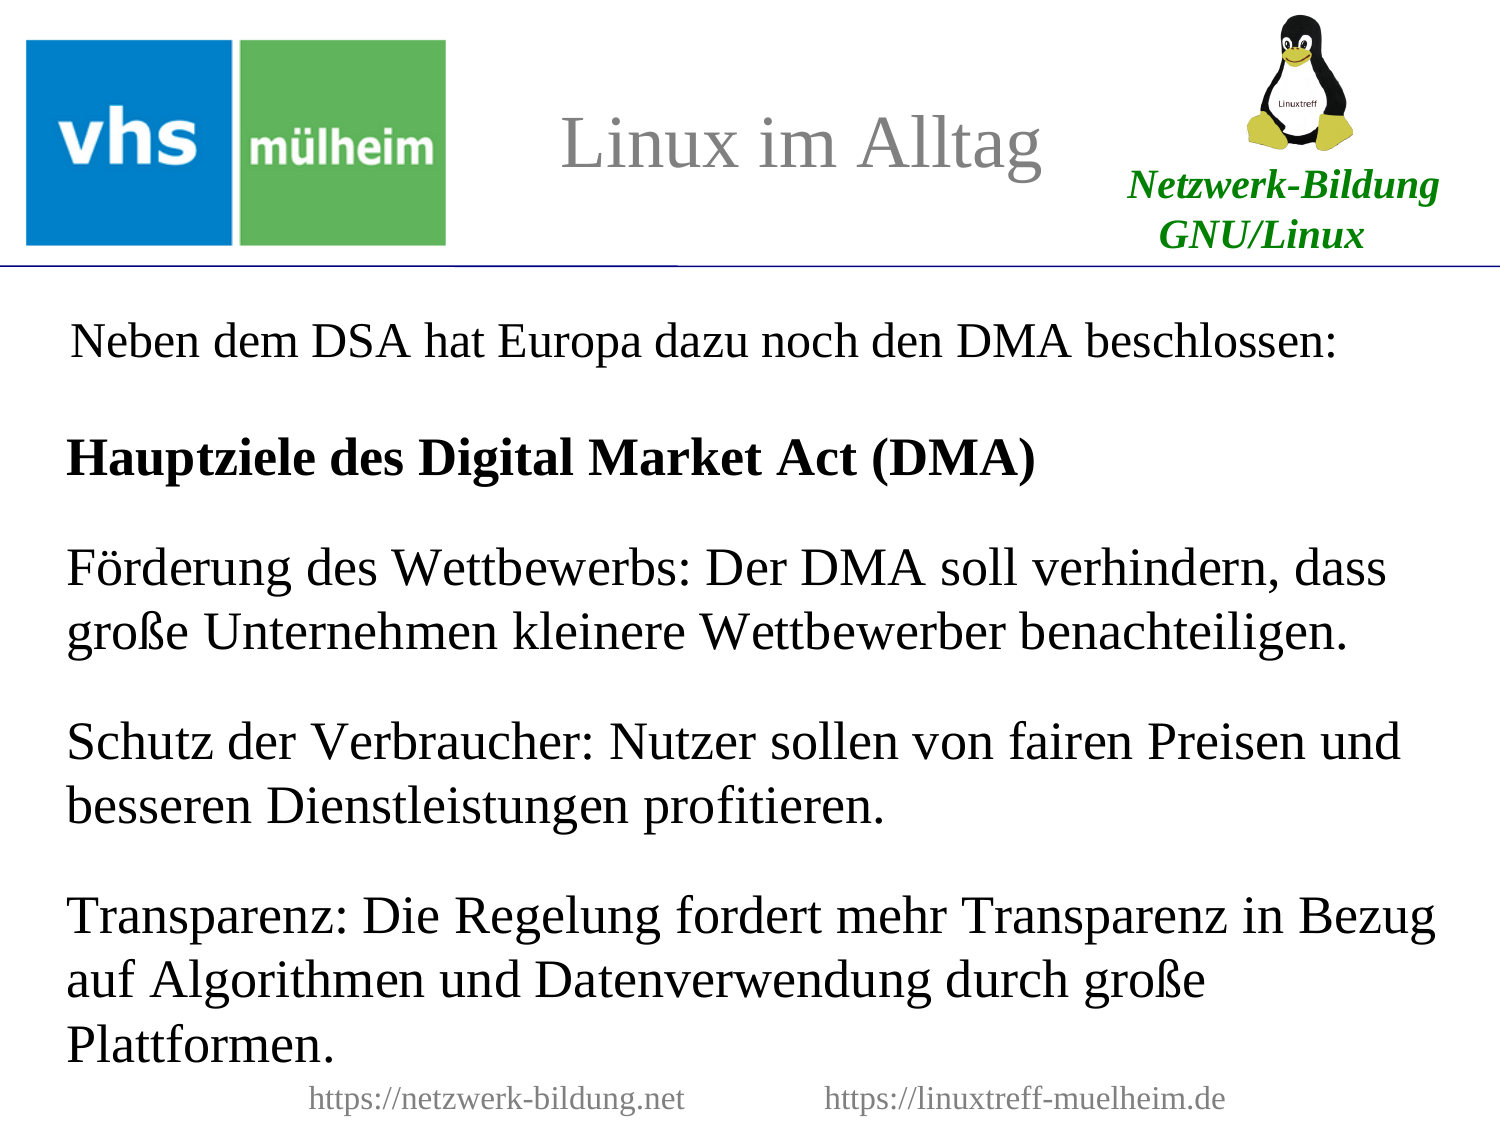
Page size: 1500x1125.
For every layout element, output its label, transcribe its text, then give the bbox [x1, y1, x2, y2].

text_box https://netzwerk-bildung.net https://linuxtreff-muelheim.de [34, 1070, 1500, 1125]
text_box Netzwerk-Bildung GNU/Linux [1112, 151, 1467, 267]
text_box Neben dem DSA hat Europa dazu noch den DMA beschlossen: [55, 302, 1466, 401]
text_box Hauptziele des Digital Market Act (DMA) Förderung des Wettbewerbs: Der DMA soll verhindern, dass große Unternehmen kleinere Wettbewerber benachteiligen. Schutz der Verbraucher: Nutzer sollen von fairen Preisen und besseren Dienstleistungen profitieren. Transparenz: Die Regelung fordert mehr Transparenz in Bezug auf Algorithmen und Datenverwendung durch große Plattformen. [51, 416, 1476, 1083]
picture [1246, 13, 1353, 152]
picture [14, 32, 461, 254]
text_box Linux im Alltag [525, 88, 1079, 195]
